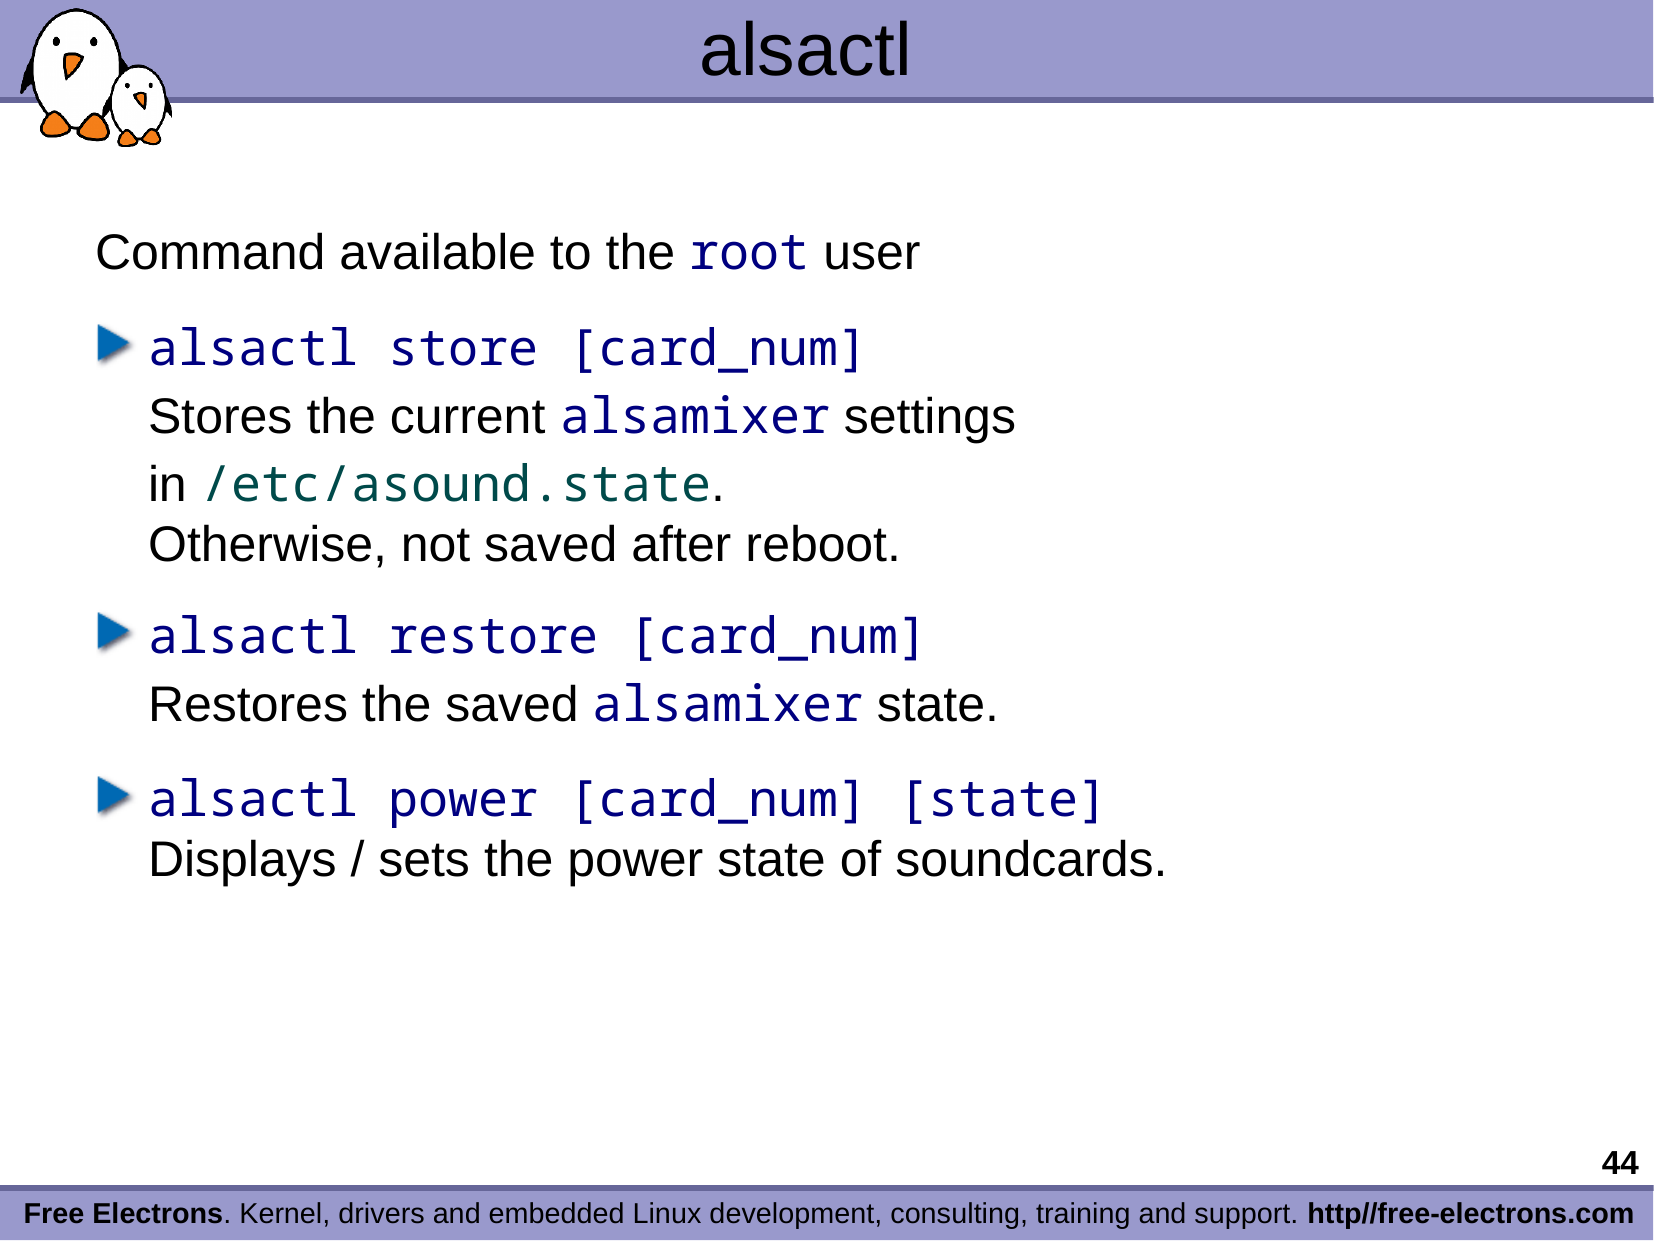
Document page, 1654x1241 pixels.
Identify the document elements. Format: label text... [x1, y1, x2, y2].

picture [20, 8, 172, 147]
title alsactl [60, 0, 1551, 100]
list Command available to the root user alsactl store [card_num] Stores the current alsamixer settings in /etc/asound.state. Otherwise, not saved after reboot. alsactl restore [card_num] Restores the saved alsamixer state. alsactl power [card_num] [state] Displays / sets the power state of soundcards. [77, 216, 1573, 1066]
